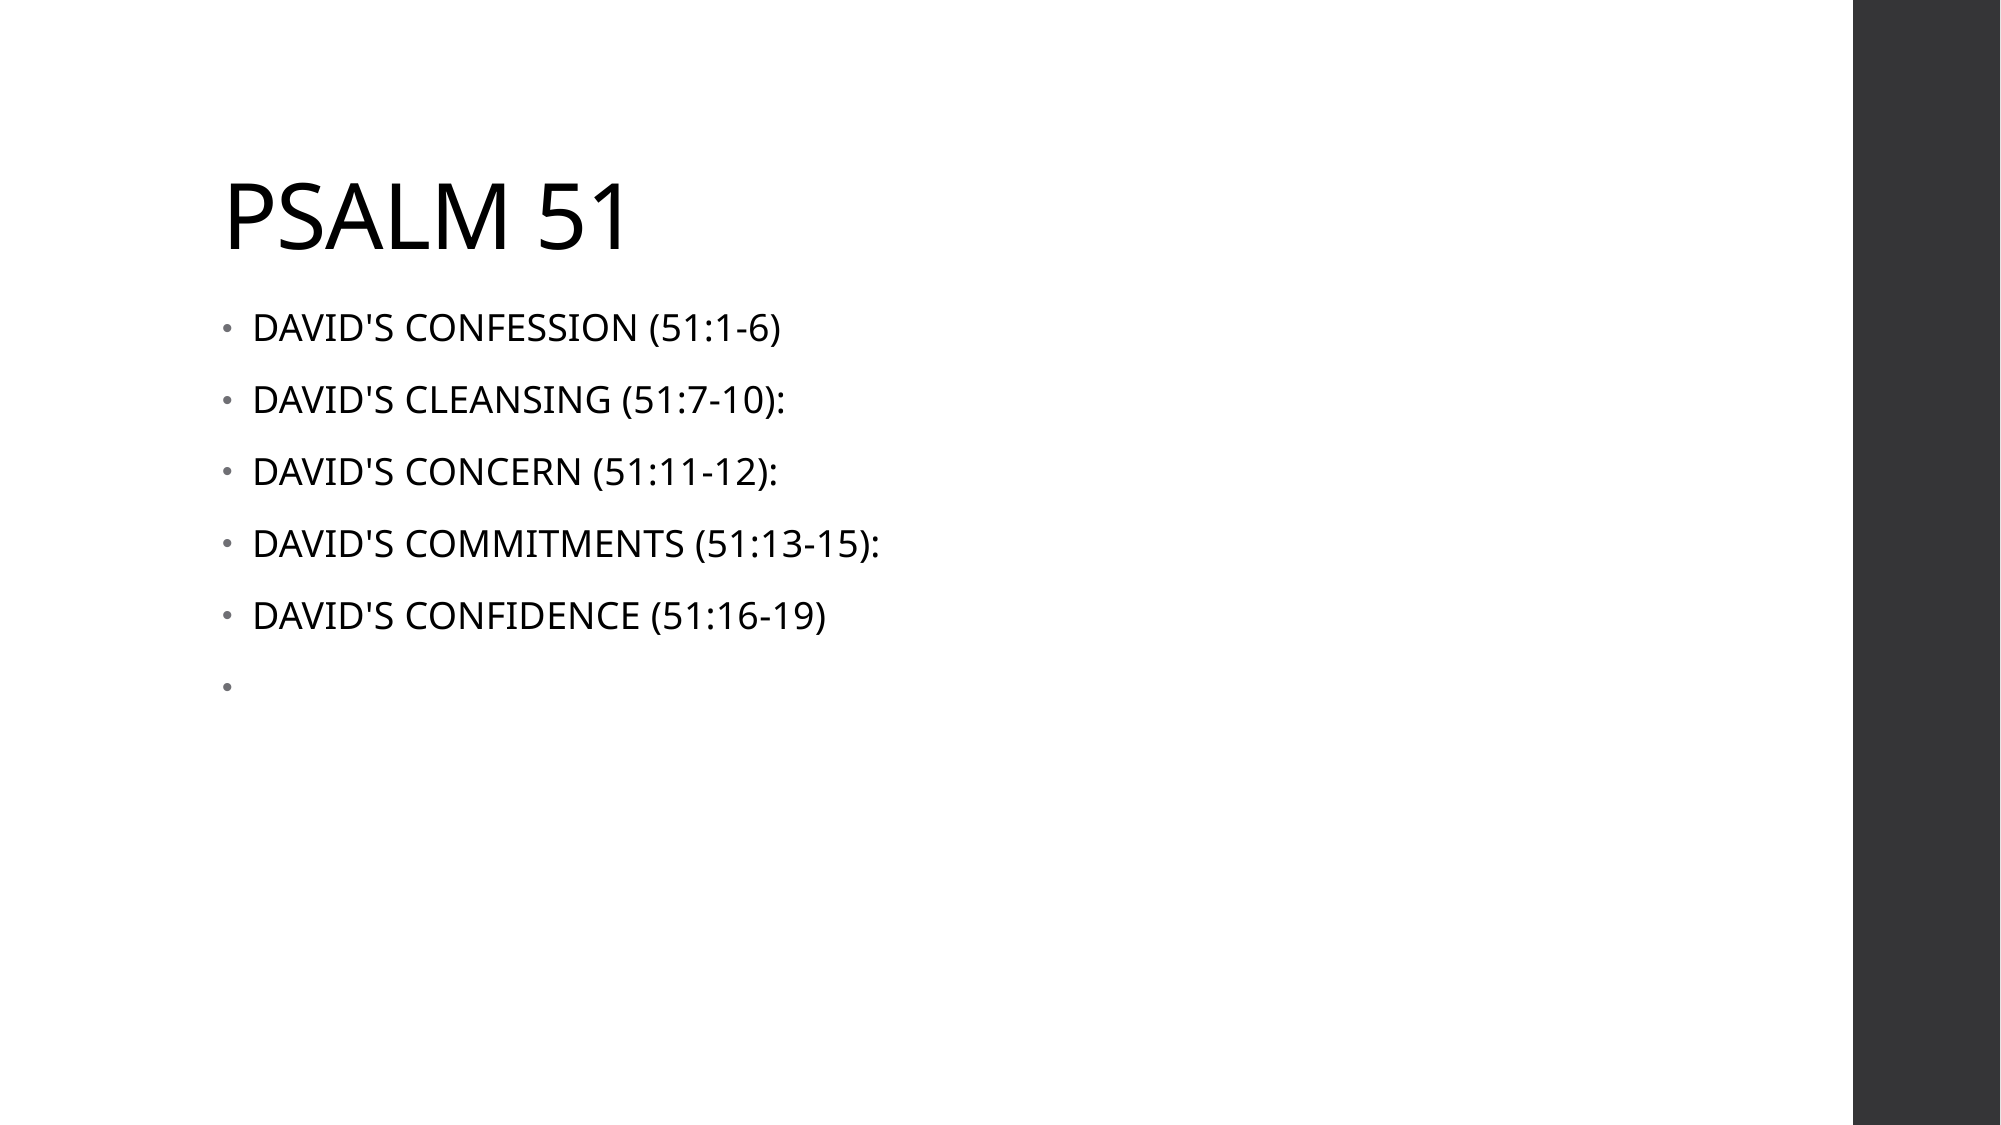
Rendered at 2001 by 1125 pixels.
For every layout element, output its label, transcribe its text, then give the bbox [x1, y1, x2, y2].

list DAVID'S CONFESSION (51:1-6) DAVID'S CLEANSING (51:7-10): DAVID'S CONCERN (51:11-12): DAVID'S COMMITMENTS (51:13-15): DAVID'S CONFIDENCE (51:16-19) [206, 299, 1617, 1014]
title PSALM 51 [206, 60, 1797, 278]
